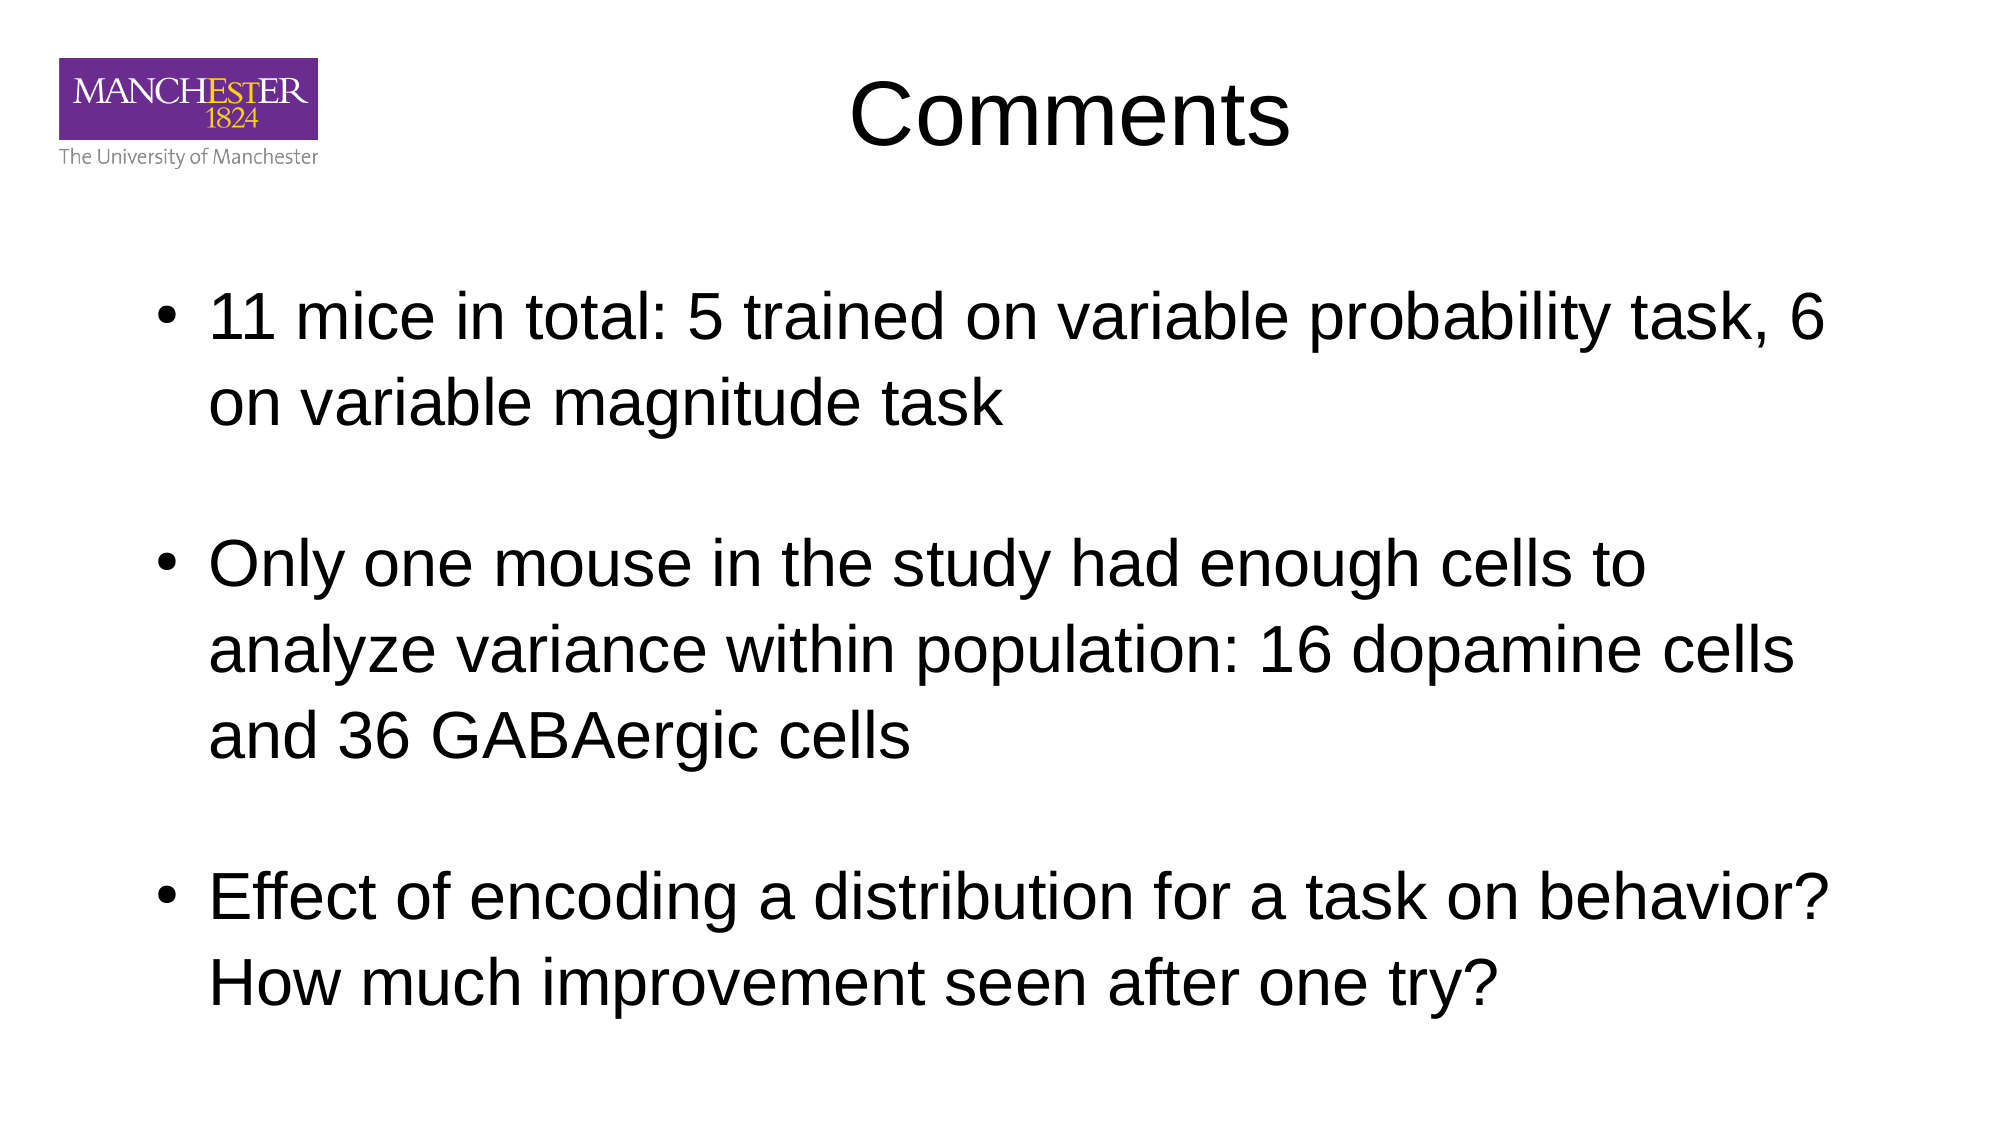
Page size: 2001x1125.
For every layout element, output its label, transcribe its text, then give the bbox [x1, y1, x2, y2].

list 11 mice in total: 5 trained on variable probability task, 6 on variable magnitude task Only one mouse in the study had enough cells to analyze variance within population: 16 dopamine cells and 36 GABAergic cells Effect of encoding a distribution for a task on behavior? How much improvement seen after one try? [137, 267, 1863, 1055]
picture [59, 58, 318, 169]
title Comments [338, 44, 1804, 183]
